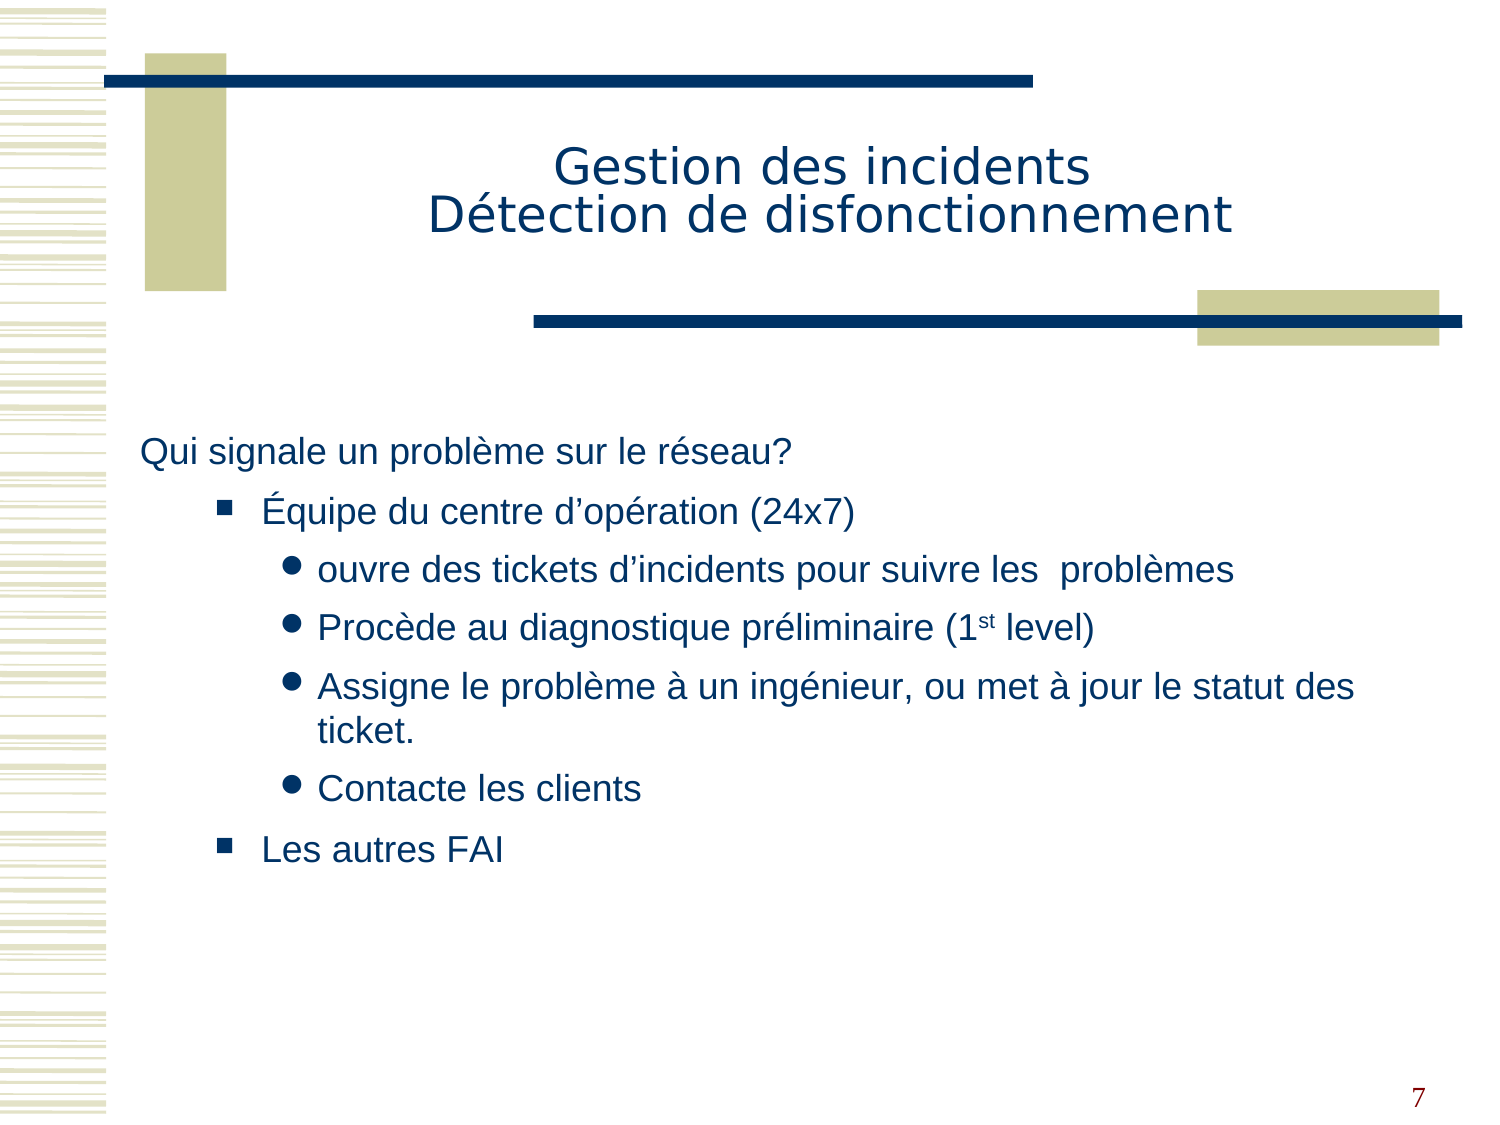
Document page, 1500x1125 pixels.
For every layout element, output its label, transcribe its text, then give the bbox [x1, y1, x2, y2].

title Gestion des incidents Détection de disfonctionnement [225, 99, 1437, 289]
list Qui signale un problème sur le réseau? Équipe du centre d’opération (24x7) ouvre des tickets d’incidents pour suivre les problèmes Procède au diagnostique préliminaire (1st level) Assigne le problème à un ingénieur, ou met à jour le statut des ticket. Contacte les clients Les autres FAI [124, 412, 1432, 1051]
